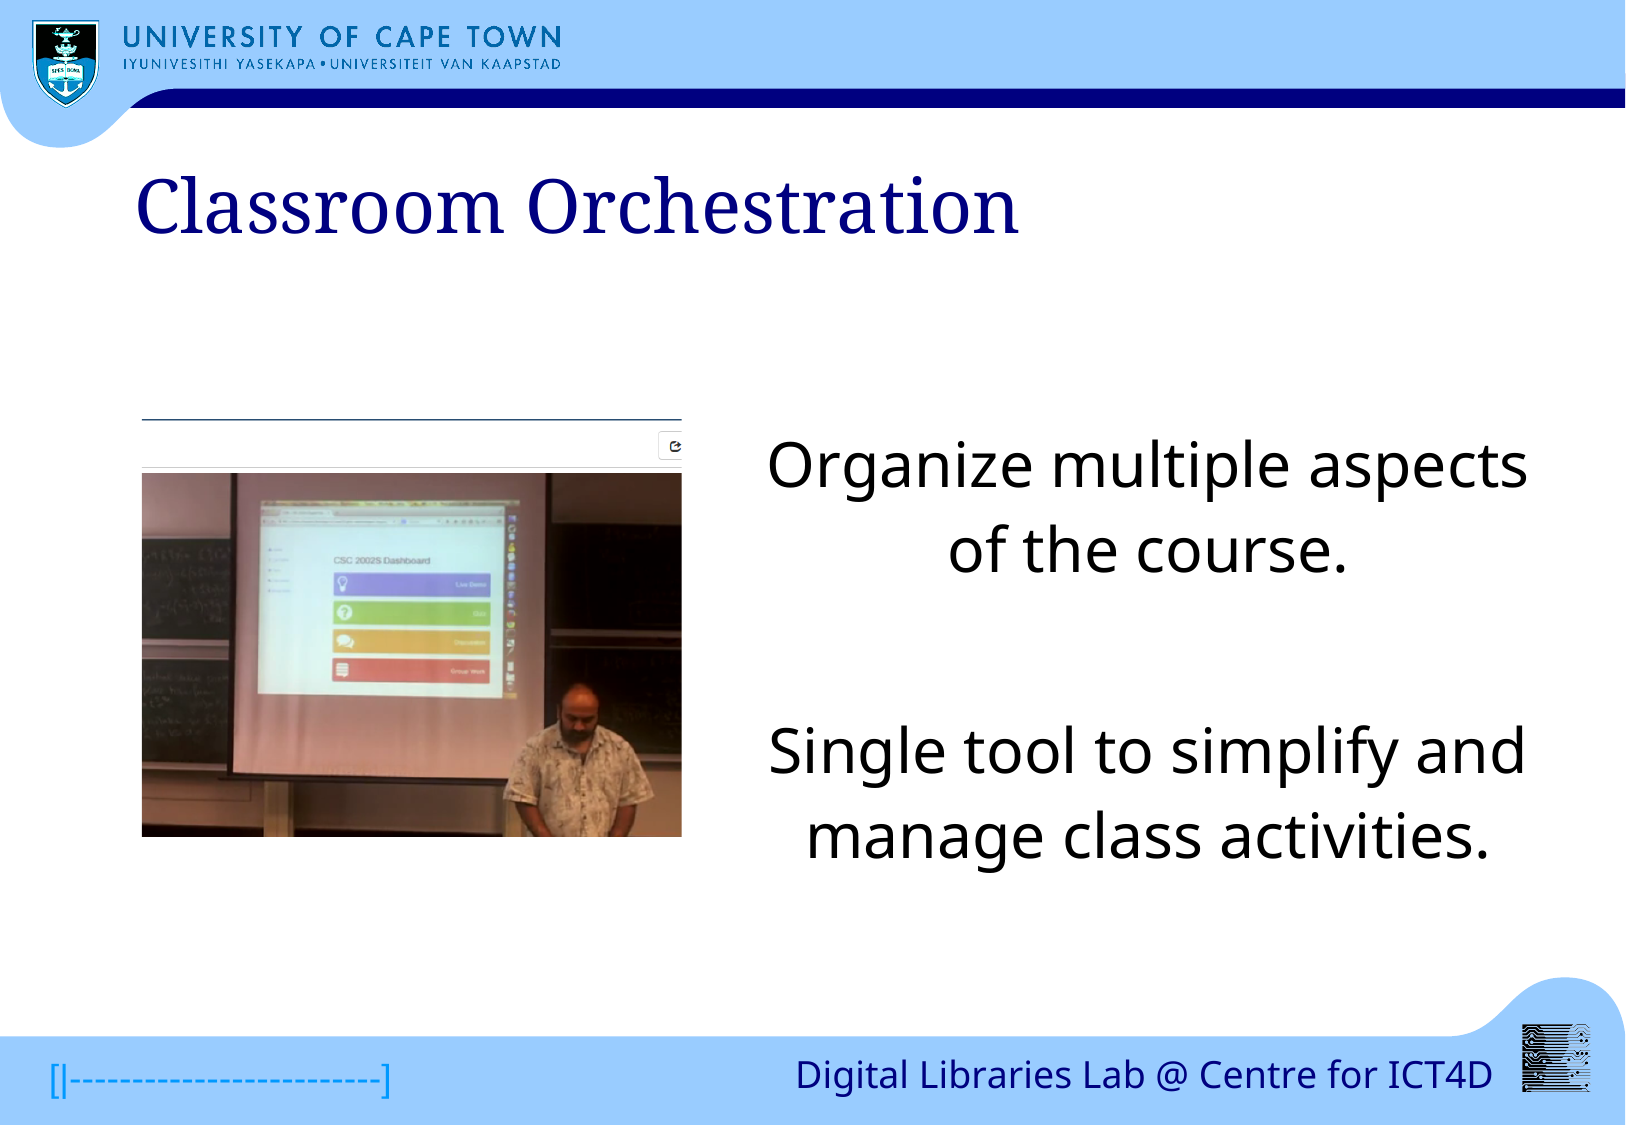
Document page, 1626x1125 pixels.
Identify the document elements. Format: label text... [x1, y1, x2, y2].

title Classroom Orchestration [134, 140, 1571, 268]
picture [1522, 1024, 1591, 1092]
subtitle Organize multiple aspects of the course. Single tool to simplify and manage class activities. [743, 371, 1554, 926]
picture [141, 402, 682, 837]
picture [120, 23, 563, 71]
text_box [|-------------------------] [34, 1046, 663, 1112]
picture [32, 20, 100, 109]
